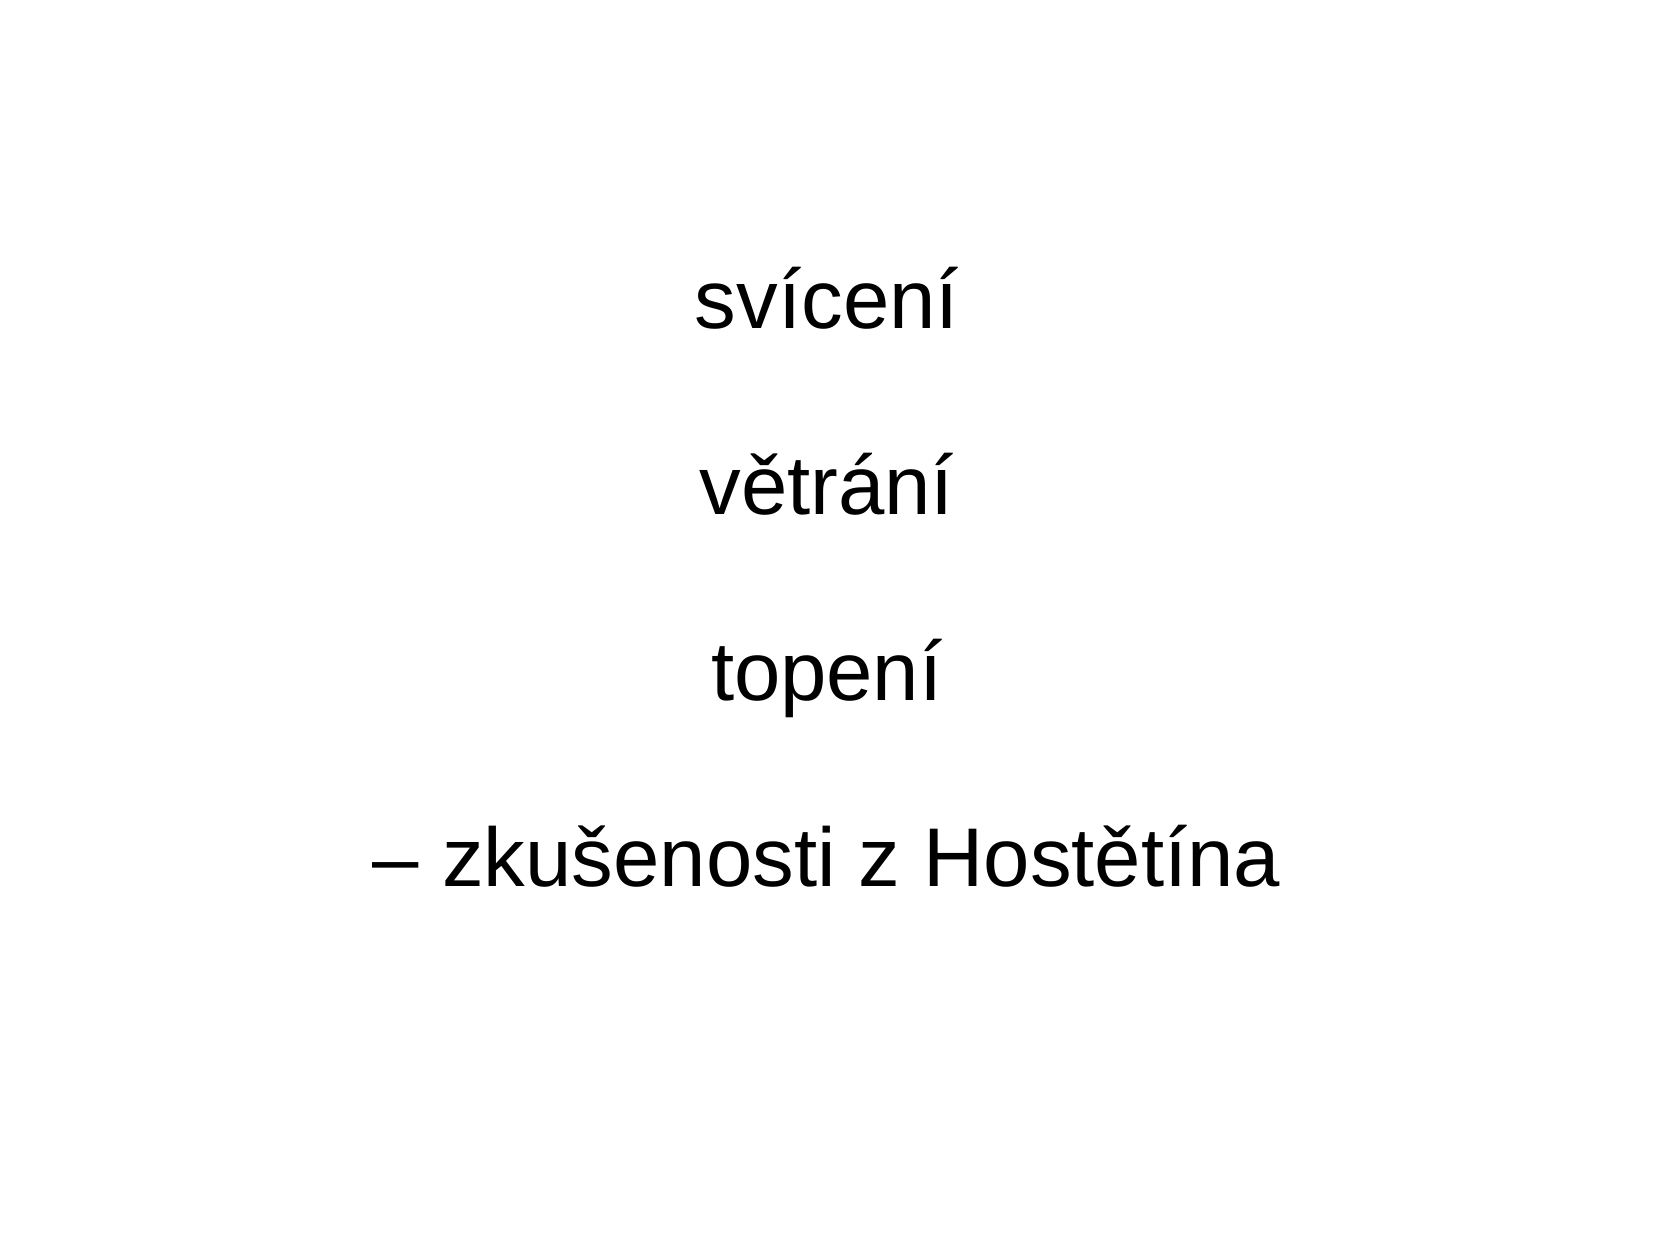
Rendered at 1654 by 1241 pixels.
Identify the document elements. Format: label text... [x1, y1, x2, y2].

subtitle svícení větrání topení – zkušenosti z Hostětína [82, 56, 1571, 1102]
